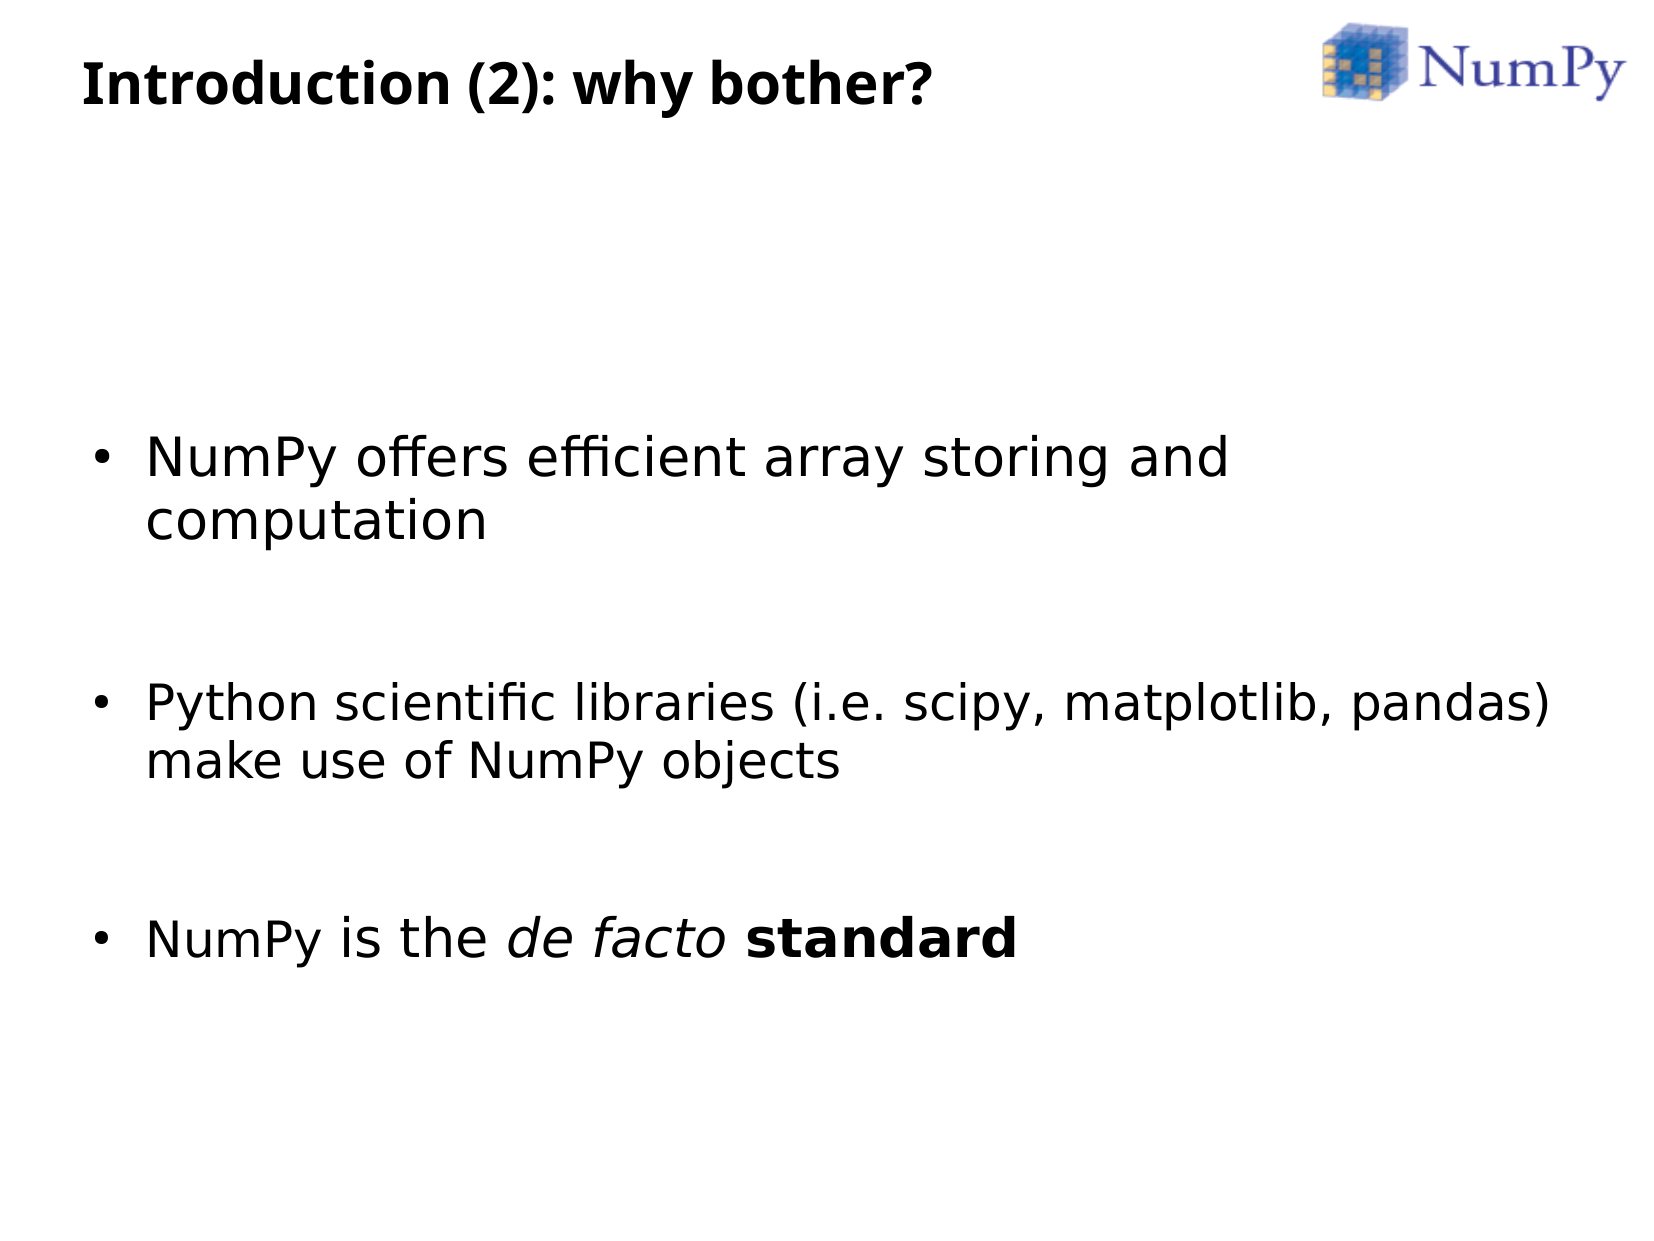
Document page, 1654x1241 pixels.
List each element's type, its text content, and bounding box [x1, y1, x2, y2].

list NumPy offers efficient array storing and computation Python scientific libraries (i.e. scipy, matplotlib, pandas) make use of NumPy objects NumPy is the de facto standard [75, 225, 1571, 1201]
picture [1302, 13, 1635, 113]
title Introduction (2): why bother? [82, 0, 1571, 179]
